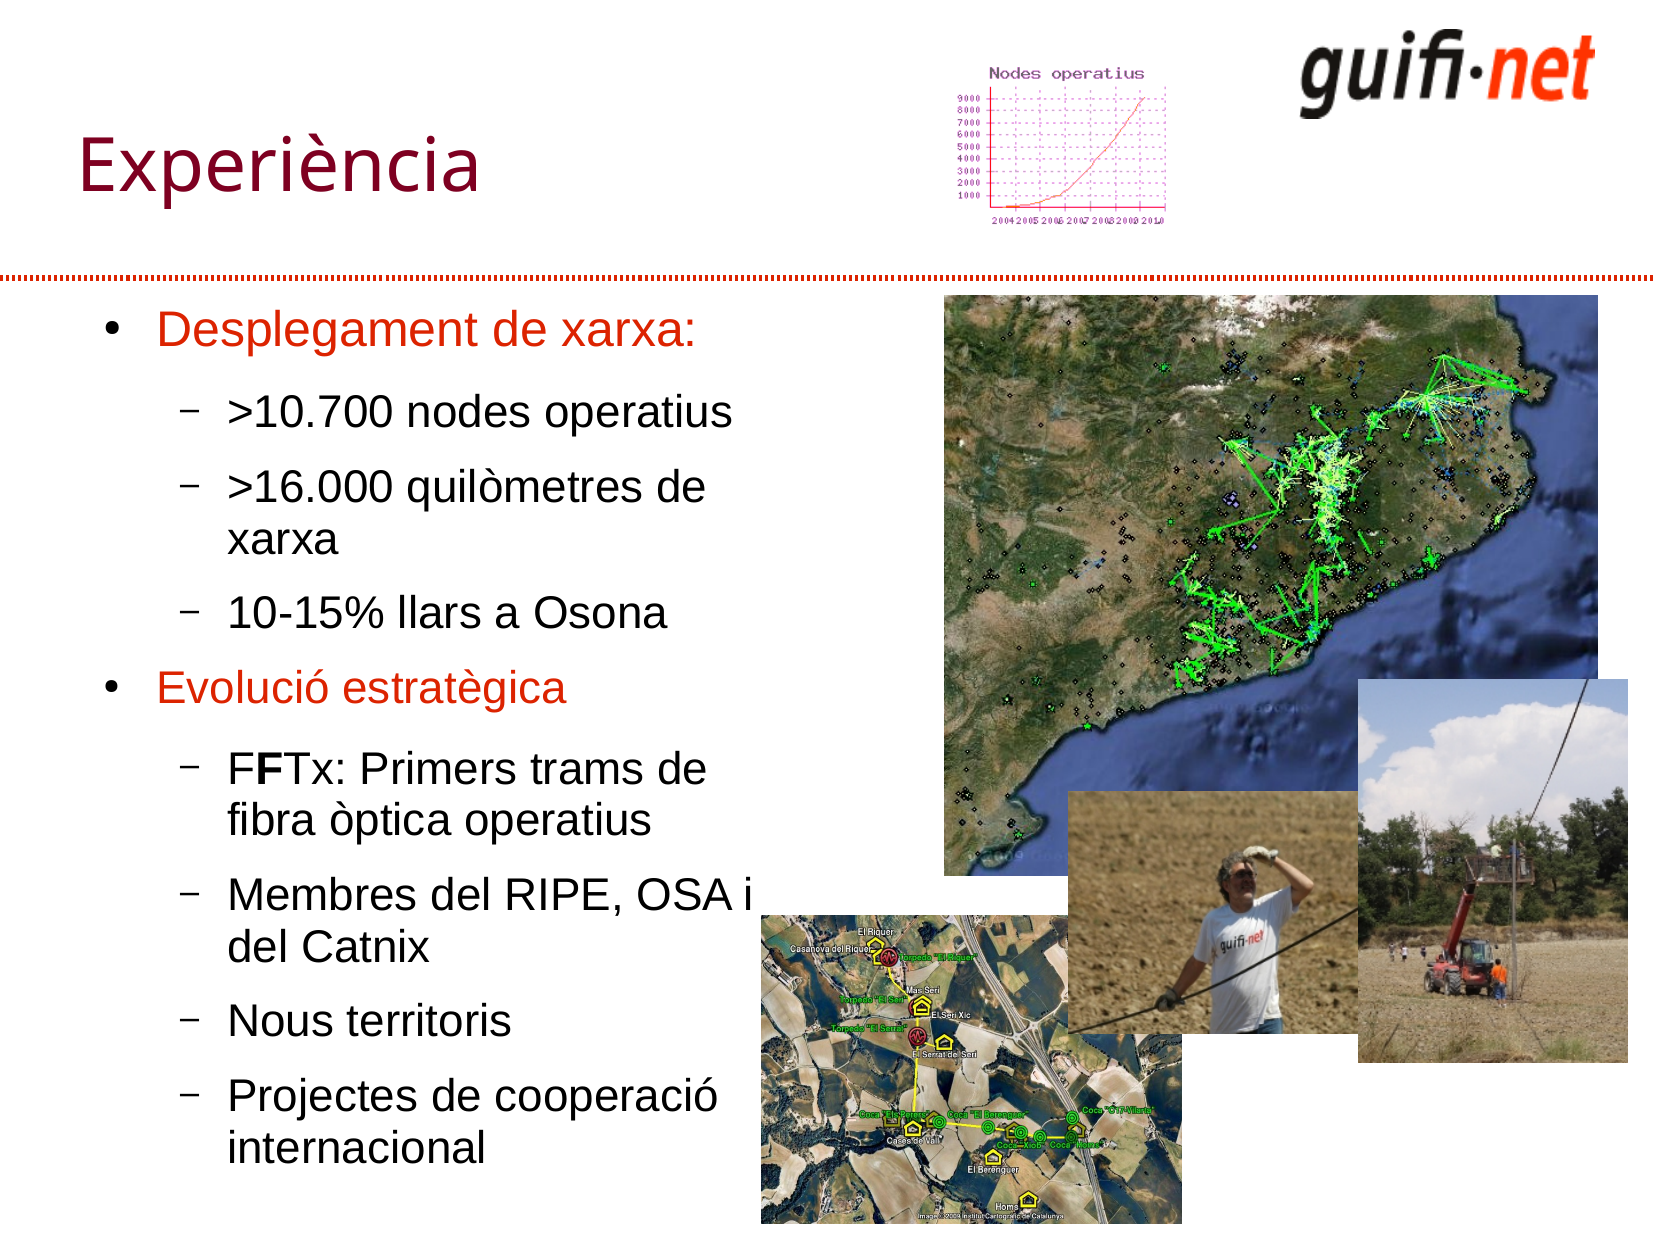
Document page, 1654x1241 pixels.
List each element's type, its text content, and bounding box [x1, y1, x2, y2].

list Desplegament de xarxa: >10.700 nodes operatius >16.000 quilòmetres de xarxa 10-15% llars a Osona Evolució estratègica FFTx: Primers trams de fibra òptica operatius Membres del RIPE, OSA i del Catnix Nous territoris Projectes de cooperació internacional [82, 301, 809, 1173]
title Experiència [76, 59, 1093, 267]
picture [761, 295, 1628, 1224]
picture [1299, 29, 1595, 119]
picture [952, 58, 1182, 231]
